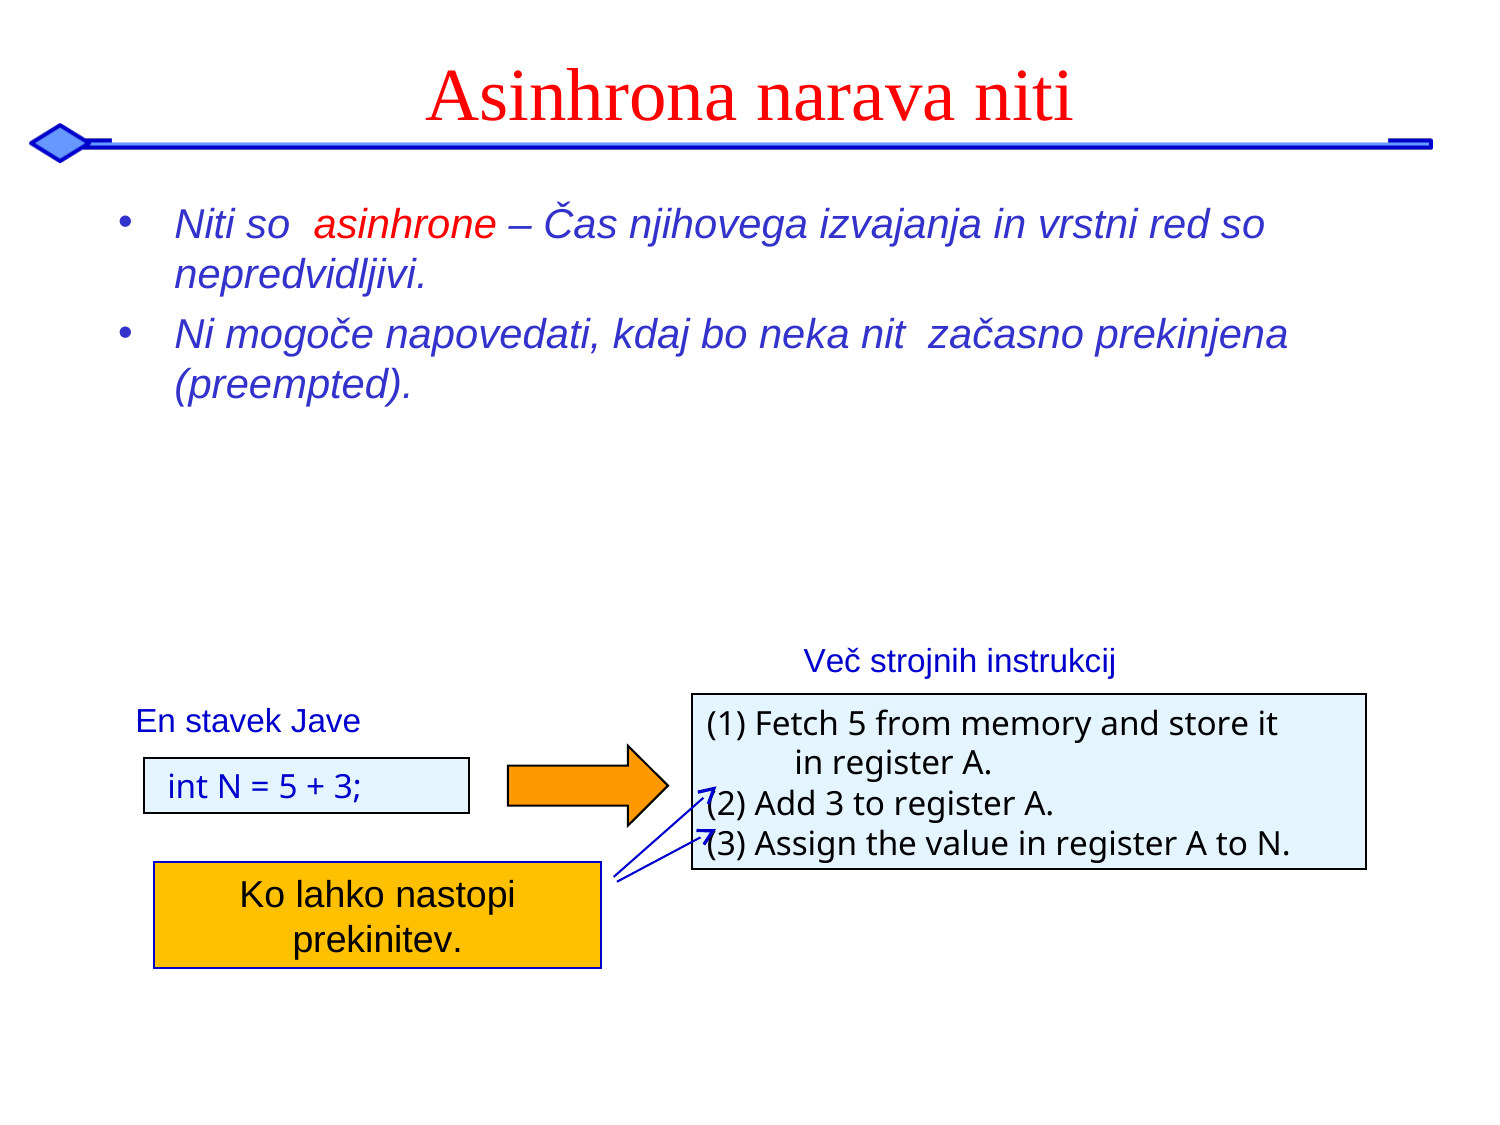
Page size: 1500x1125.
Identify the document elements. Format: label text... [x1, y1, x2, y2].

text_box Ko lahko nastopi prekinitev. [154, 862, 601, 968]
text_box (1) Fetch 5 from memory and store it in register A. (2) Add 3 to register A. (3) Assign the value in register A to N. [692, 694, 1366, 870]
text_box Niti so asinhrone – Čas njihovega izvajanja in vrstni red so nepredvidljivi. Ni mogoče napovedati, kdaj bo neka nit začasno prekinjena (preempted). [103, 189, 1373, 381]
title Asinhrona narava niti [111, 37, 1389, 143]
text_box [507, 745, 669, 826]
text_box Več strojnih instrukcij [788, 631, 1132, 688]
text_box int N = 5 + 3; [143, 757, 470, 814]
text_box En stavek Jave [120, 691, 377, 748]
picture [28, 122, 1434, 164]
